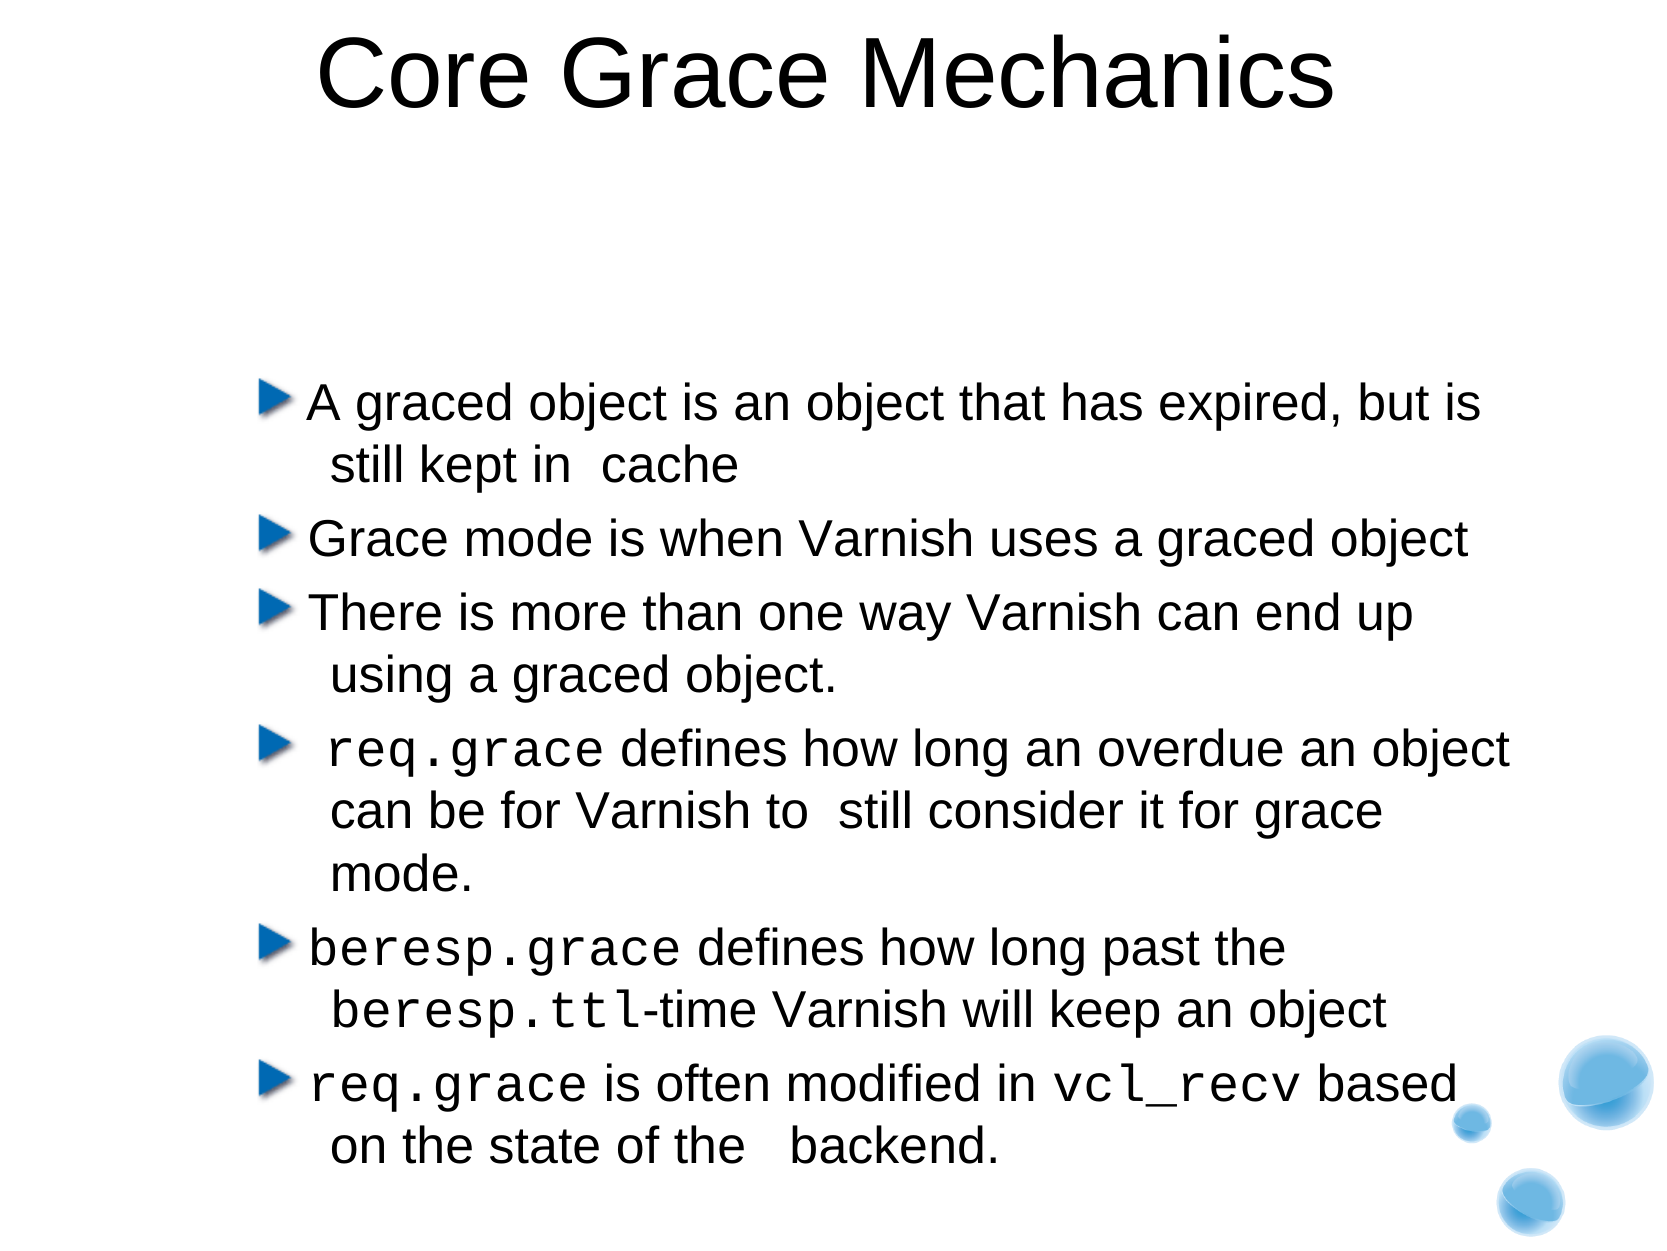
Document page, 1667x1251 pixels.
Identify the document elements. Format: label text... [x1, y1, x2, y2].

picture [1451, 1033, 1654, 1238]
title Core Grace Mechanics [118, 0, 1534, 224]
list A graced object is an object that has expired, but is still kept in cache Grace mode is when Varnish uses a graced object There is more than one way Varnish can end up using a graced object. req.grace defines how long an overdue an object can be for Varnish to still consider it for grace mode. beresp.grace defines how long past the beresp.ttl-time Varnish will keep an object req.grace is often modified in vcl_recv based on the state of the backend. [124, 360, 1541, 1187]
